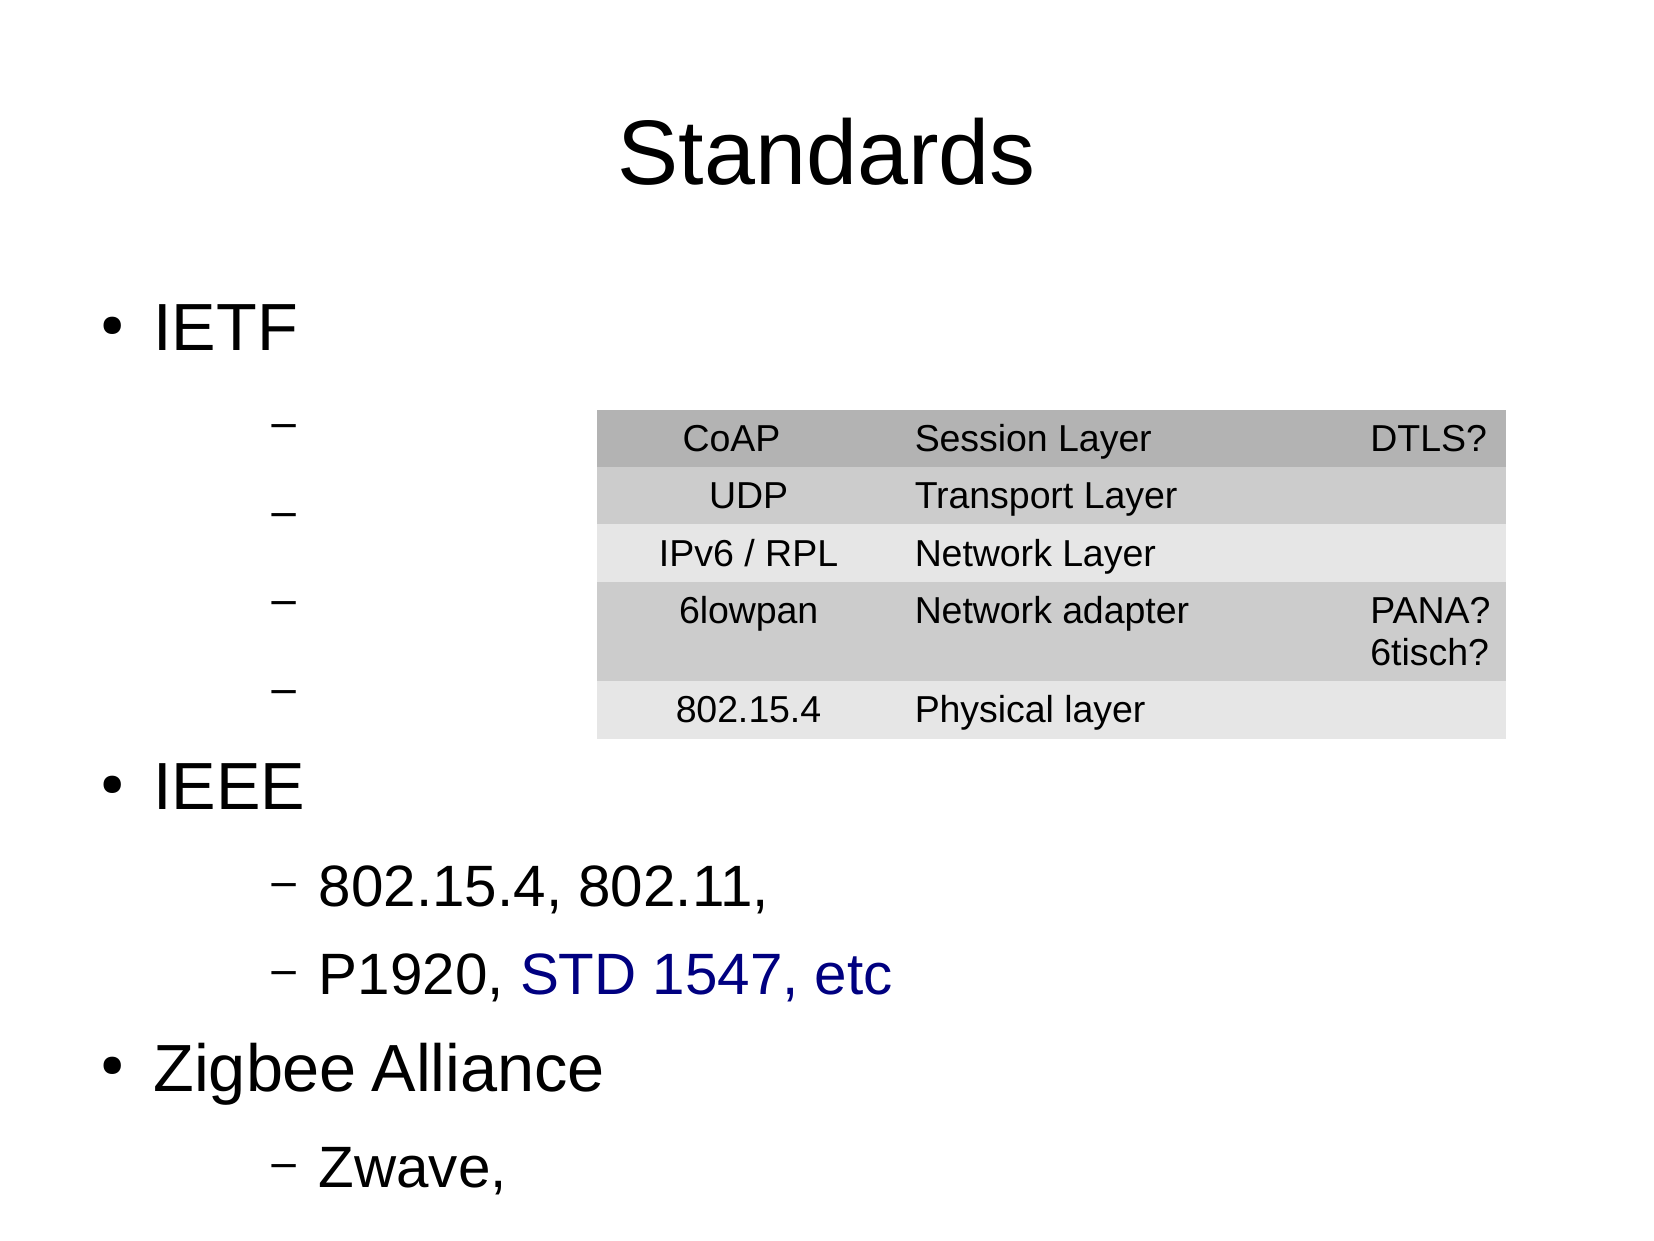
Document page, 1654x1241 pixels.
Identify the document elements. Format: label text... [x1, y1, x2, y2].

table_cell IPv6 / RPL [597, 524, 900, 582]
table_cell [1356, 524, 1506, 582]
table_cell Physical layer [900, 681, 1356, 739]
table_cell Network adapter [900, 582, 1356, 681]
table_cell 6lowpan [597, 582, 900, 681]
table_cell [1356, 681, 1506, 739]
table_cell [1356, 467, 1506, 524]
table_cell 802.15.4 [597, 681, 900, 739]
table_cell Network Layer [900, 524, 1356, 582]
table_header Session Layer [900, 410, 1356, 467]
table_cell UDP [597, 467, 900, 524]
list IETF IEEE 802.15.4, 802.11, P1920, STD 1547, etc Zigbee Alliance Zwave, [82, 290, 1571, 1201]
table_header DTLS? [1356, 410, 1506, 467]
table_cell PANA? 6tisch? [1356, 582, 1506, 681]
table_header CoAP [597, 410, 900, 467]
title Standards [82, 49, 1571, 257]
table_cell Transport Layer [900, 467, 1356, 524]
